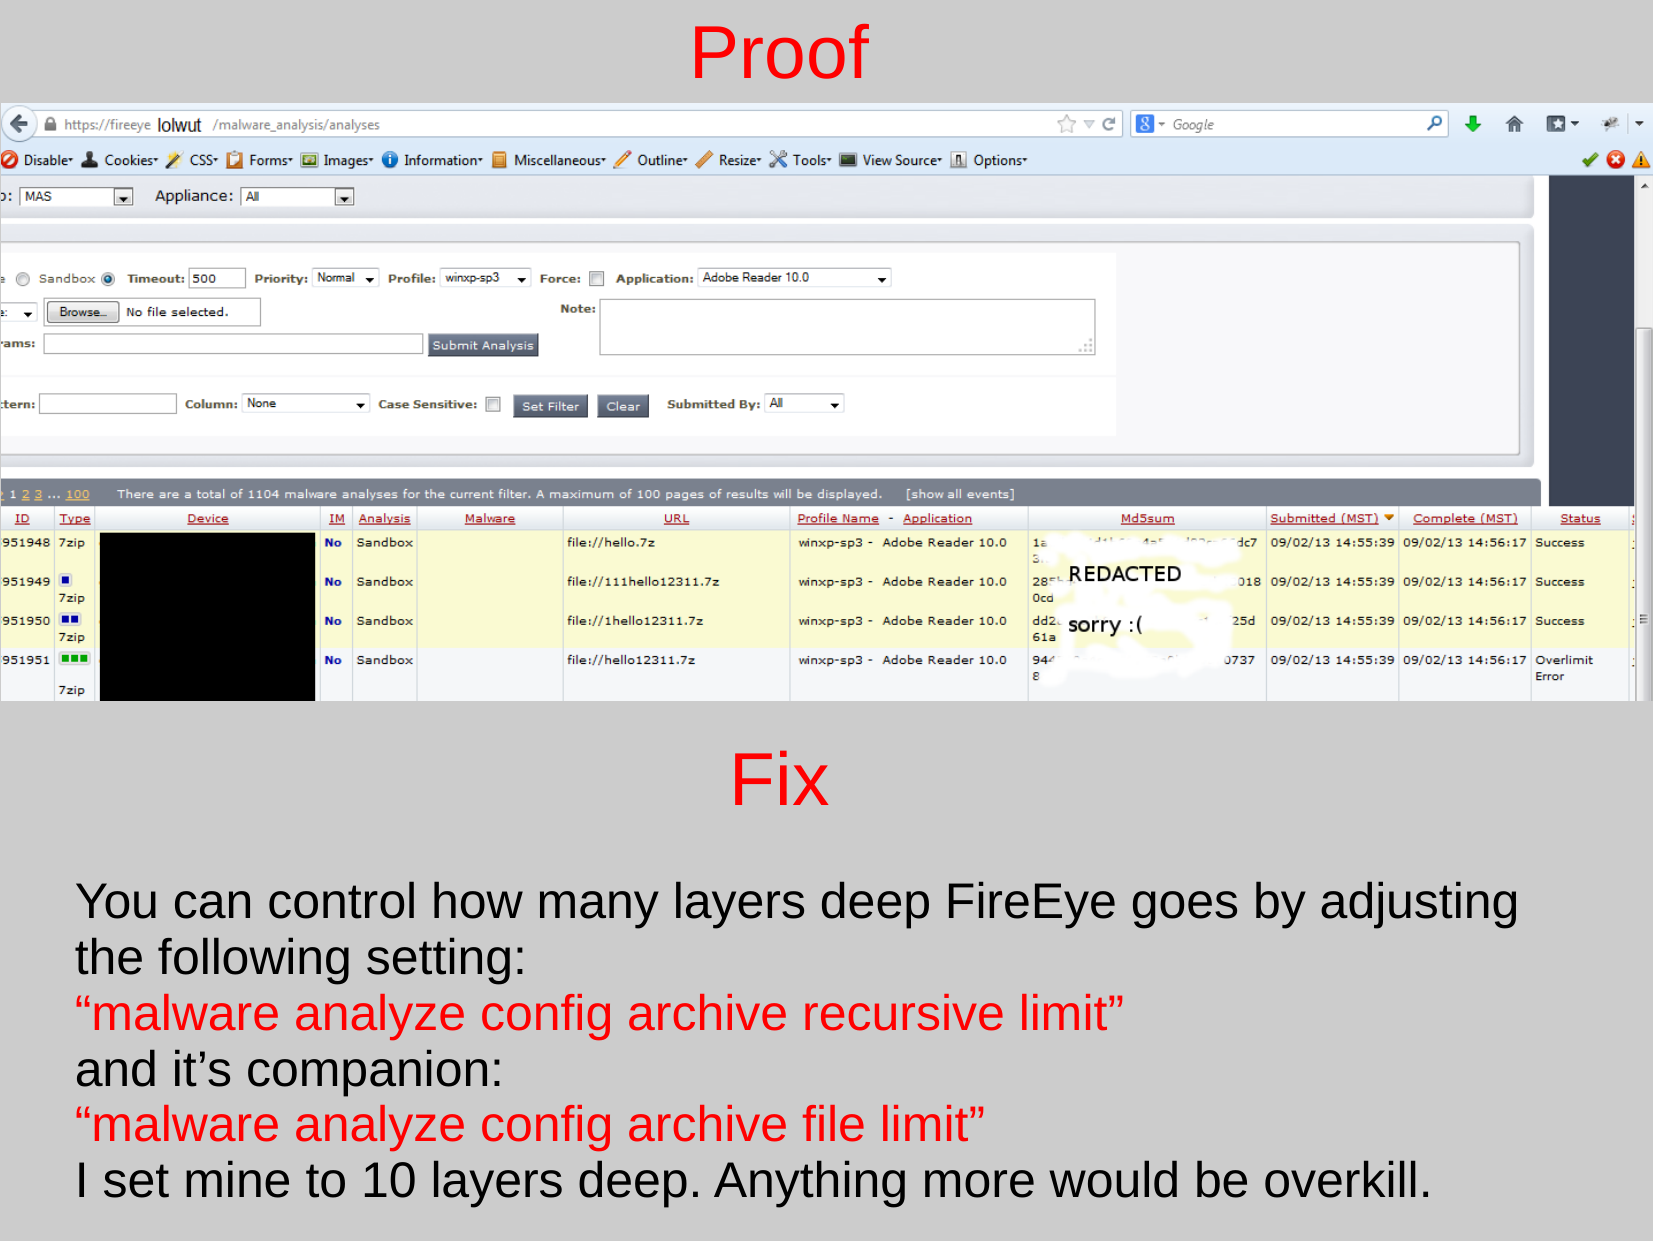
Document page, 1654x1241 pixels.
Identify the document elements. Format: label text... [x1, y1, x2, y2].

text_box You can control how many layers deep FireEye goes by adjusting the following setting: “malware analyze config archive recursive limit” and it’s companion: “malware analyze config archive file limit” I set mine to 10 layers deep. Anything more would be overkill. [60, 866, 1591, 1241]
picture [1, 103, 1653, 701]
text_box Proof [675, 3, 946, 109]
text_box Fix [715, 730, 845, 829]
